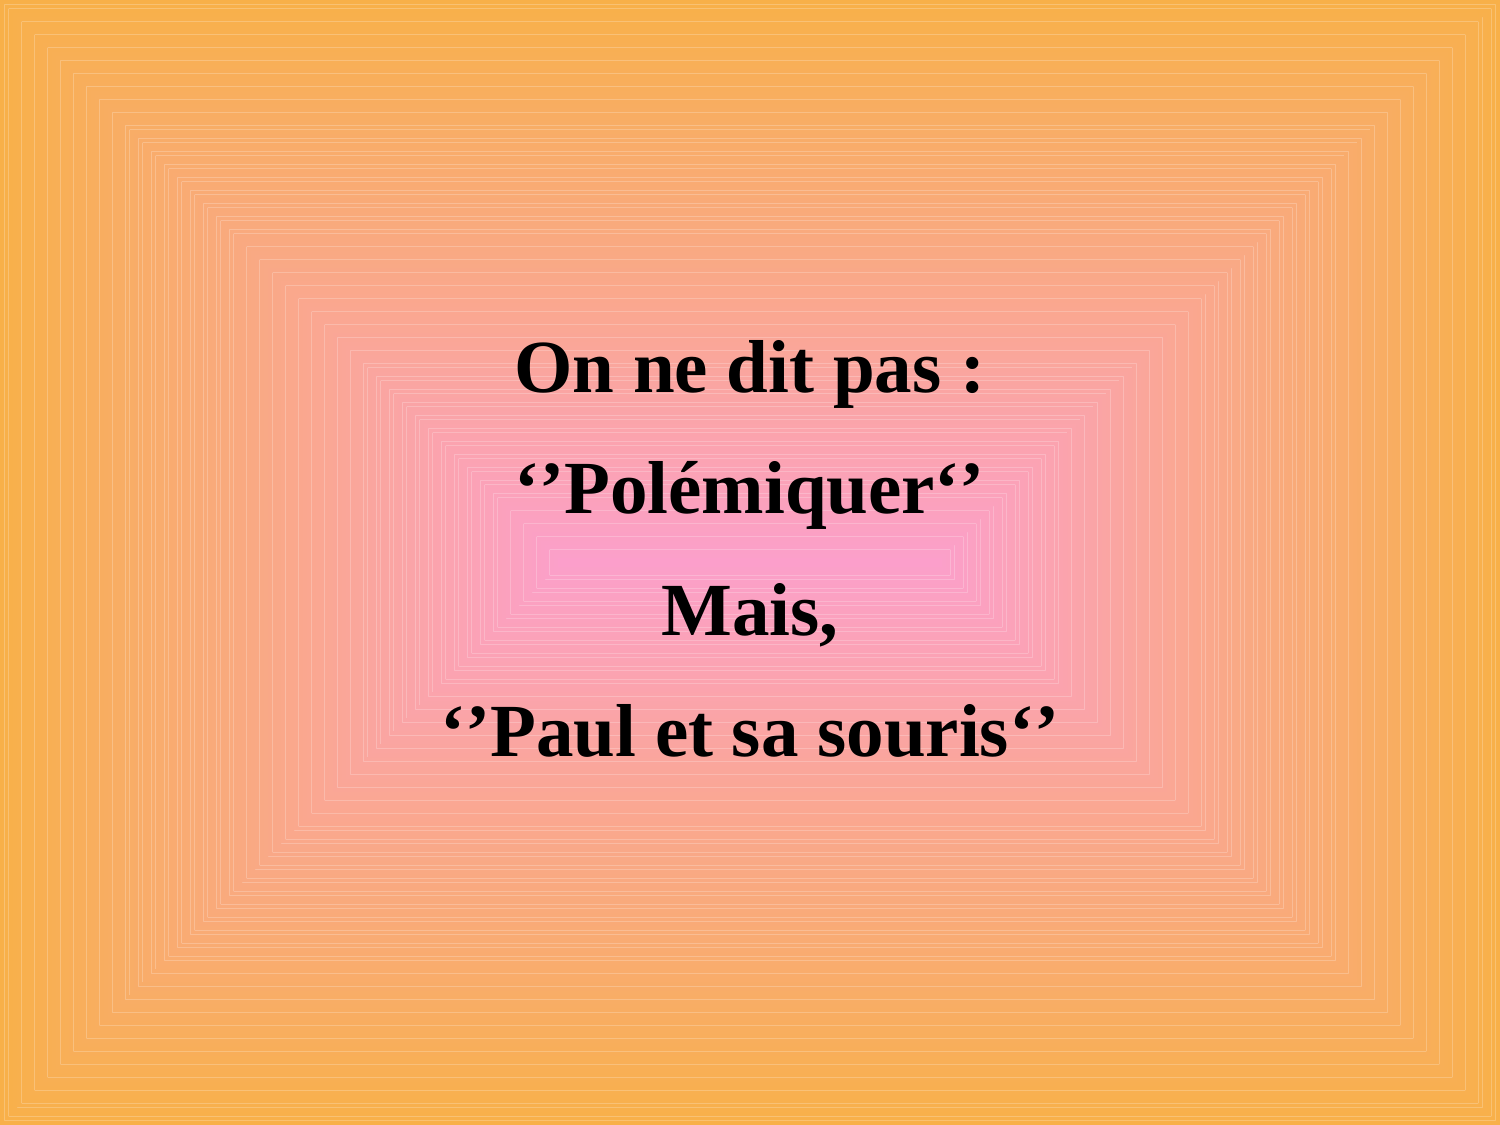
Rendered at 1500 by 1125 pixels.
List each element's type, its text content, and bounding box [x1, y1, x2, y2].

text_box On ne dit pas : ‘’Polémiquer‘’ Mais, ‘’Paul et sa souris‘’ [425, 324, 1075, 780]
